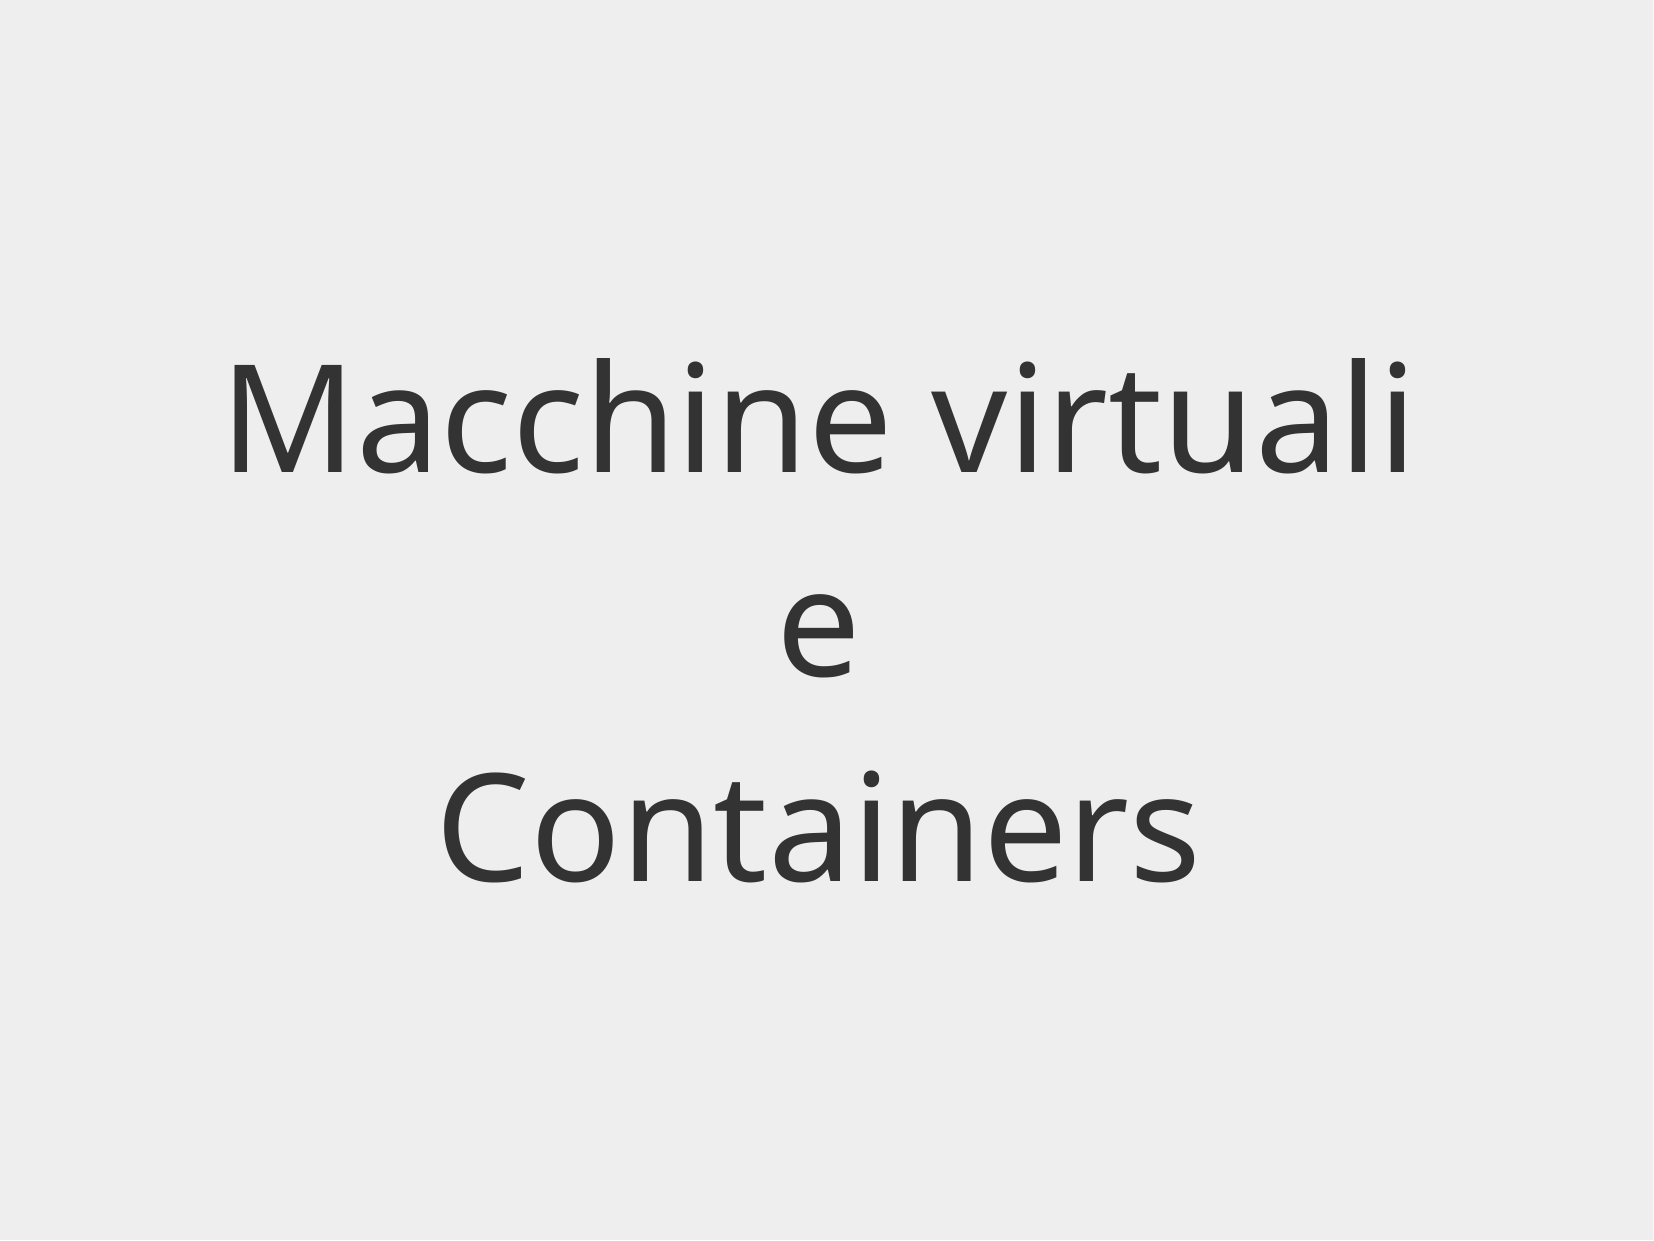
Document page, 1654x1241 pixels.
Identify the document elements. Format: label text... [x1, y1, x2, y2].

title Macchine virtuali e Containers [74, 344, 1564, 894]
